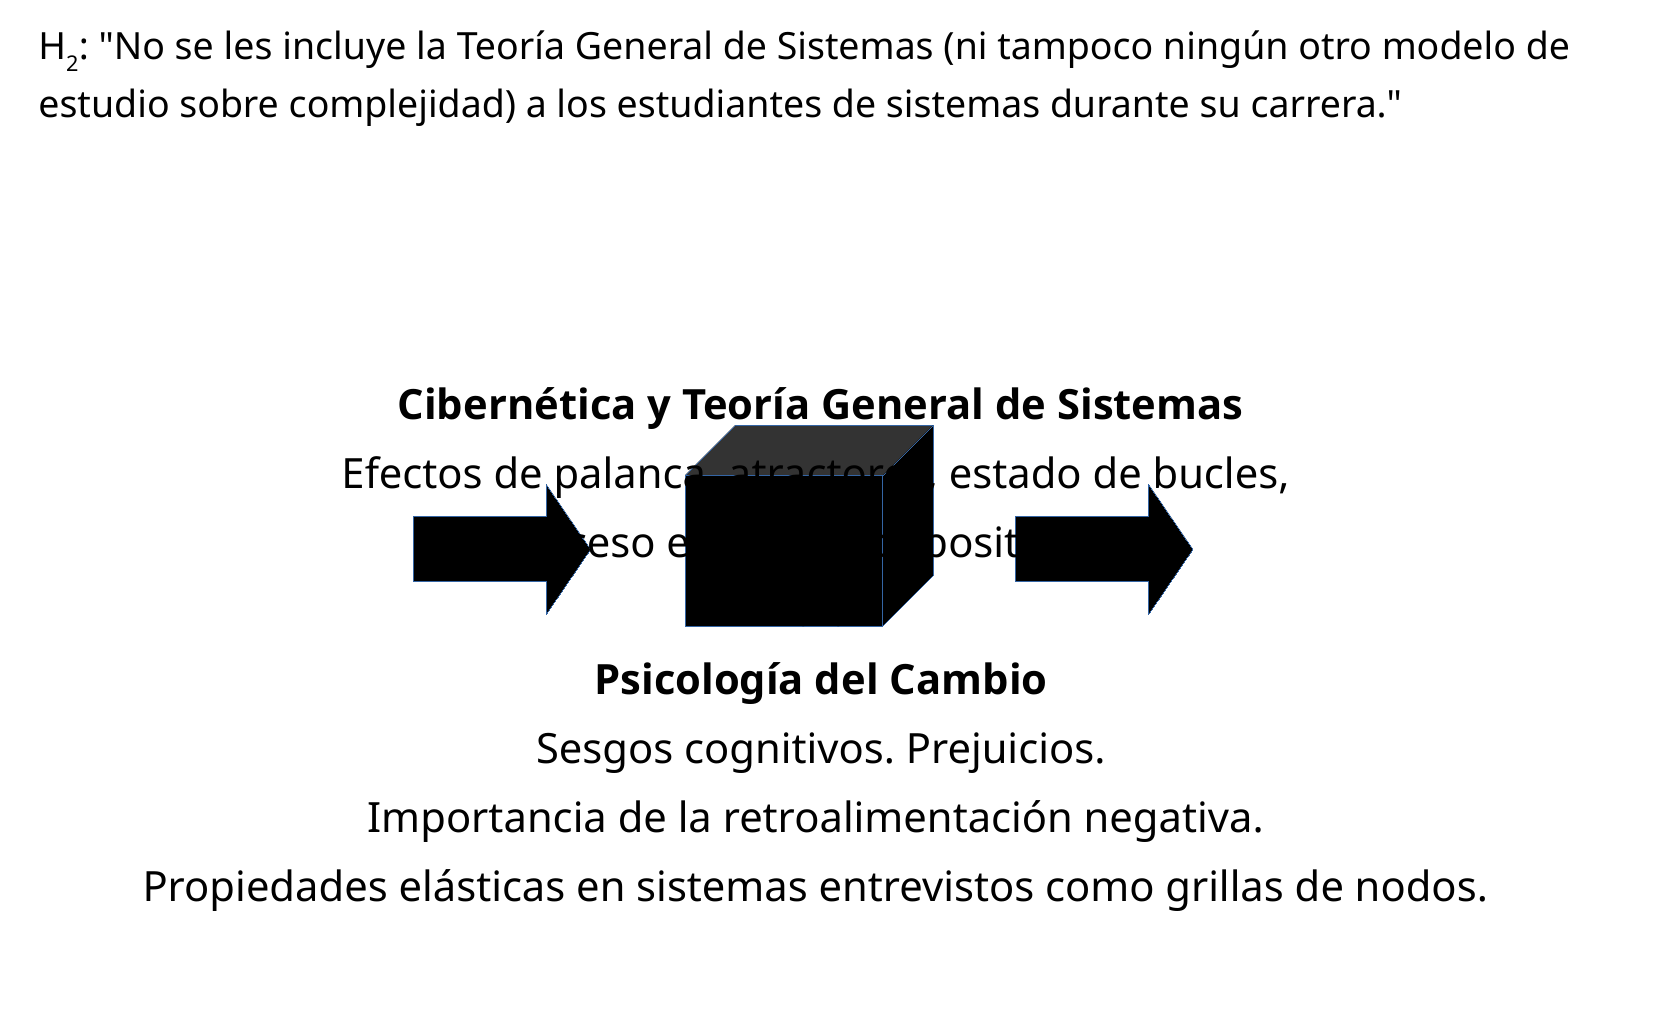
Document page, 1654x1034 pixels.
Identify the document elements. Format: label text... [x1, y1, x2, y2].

text_box Cibernética y Teoría General de Sistemas Efectos de palanca, atractores, estado de bucles, exceso en refuerzos positivos. ↓↓ Psicología del Cambio Sesgos cognitivos. Prejuicios. Importancia de la retroalimentación negativa. Propiedades elásticas en sistemas entrevistos como grillas de nodos. [35, 161, 1607, 1034]
text_box H2: "No se les incluye la Teoría General de Sistemas (ni tampoco ningún otro modelo de estudio sobre complejidad) a los estudiantes de sistemas durante su carrera." [23, 11, 1654, 1015]
